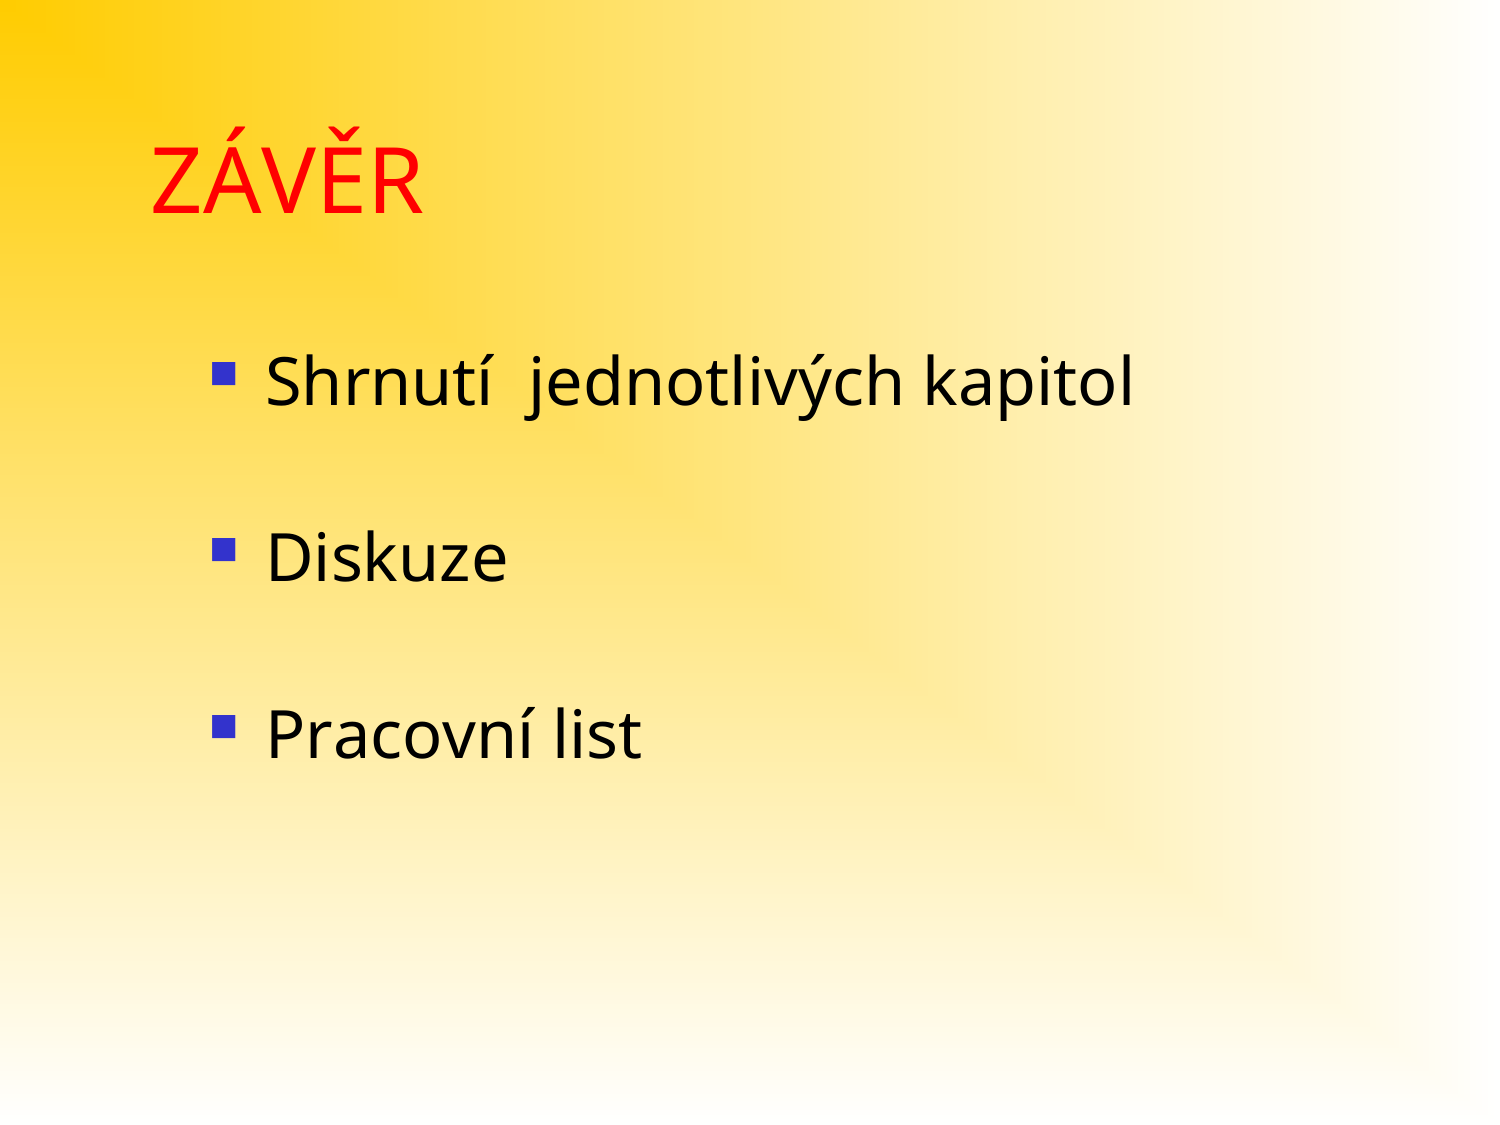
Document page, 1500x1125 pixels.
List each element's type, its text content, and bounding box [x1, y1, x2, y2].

list Shrnutí jednotlivých kapitol Diskuze Pracovní list [193, 331, 1469, 1007]
title ZÁVĚR [135, 0, 1415, 240]
picture [0, 0, 1500, 1125]
